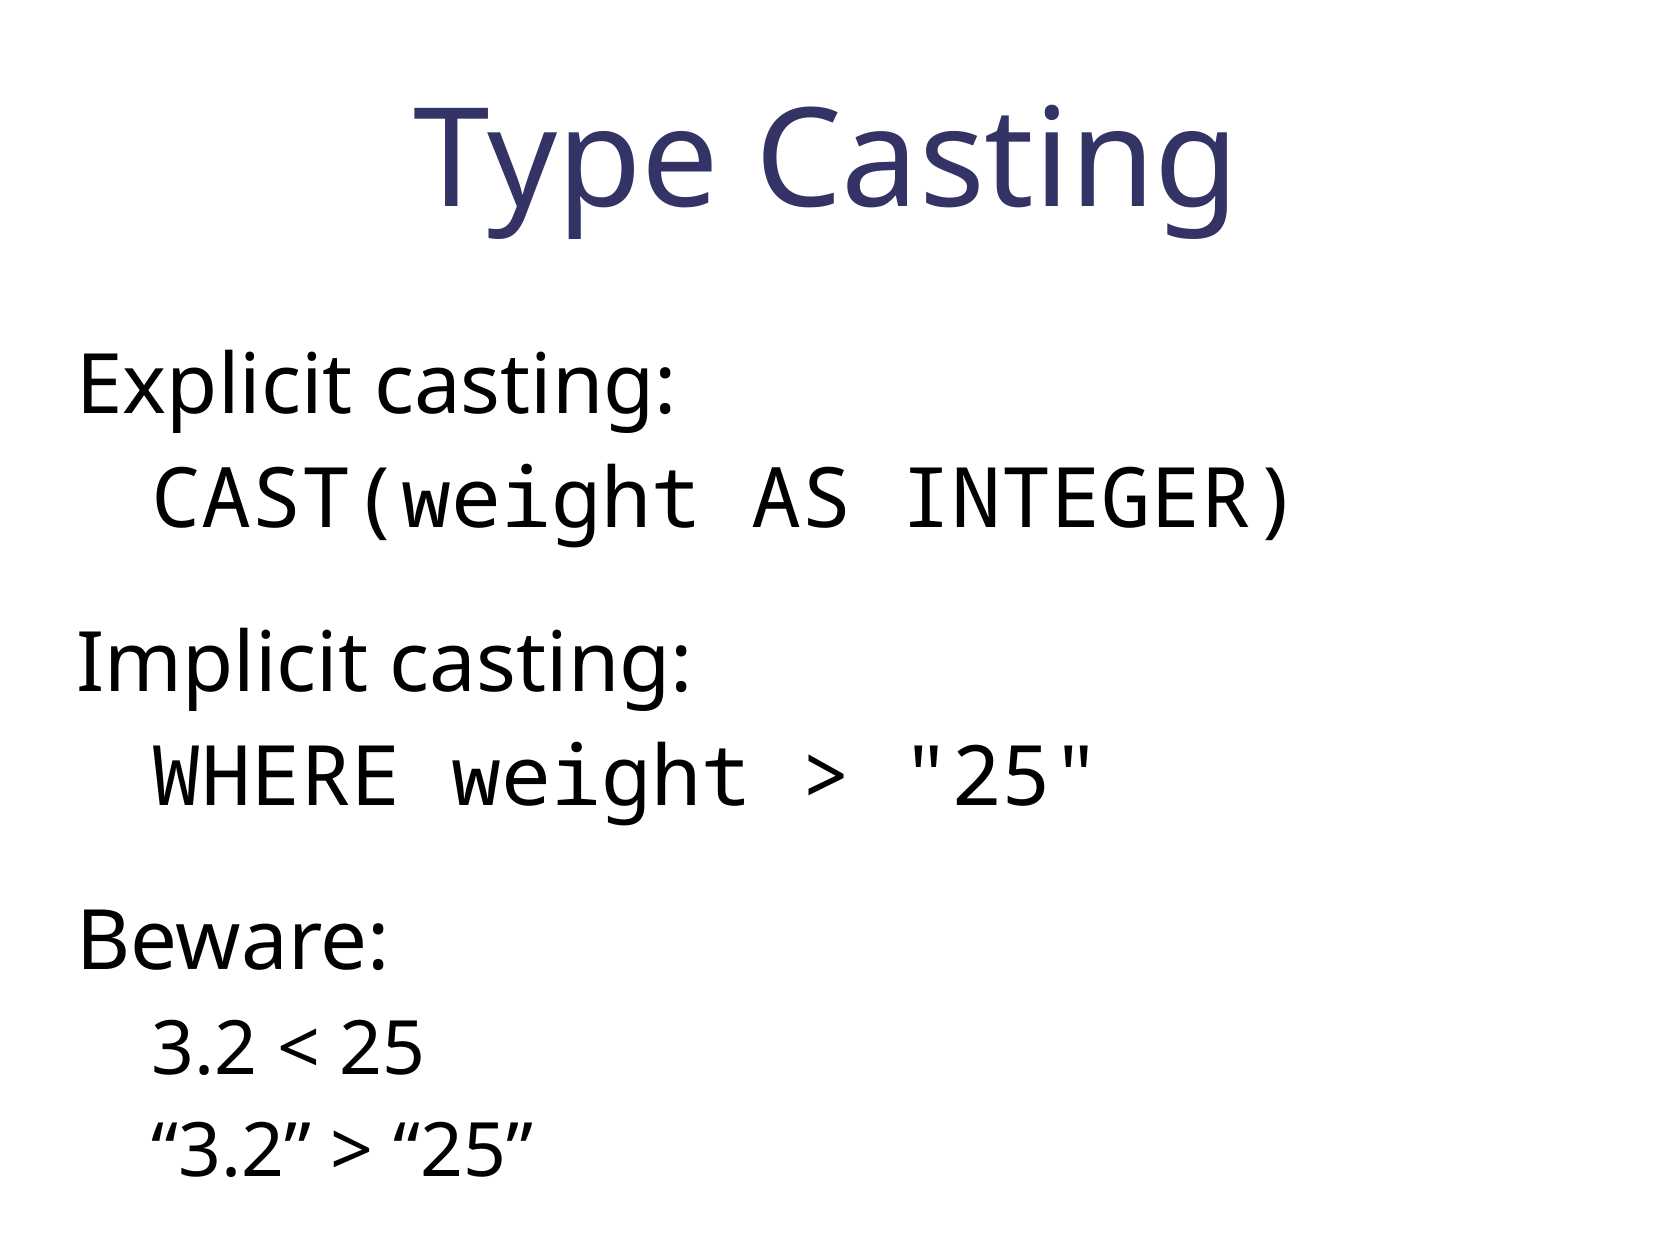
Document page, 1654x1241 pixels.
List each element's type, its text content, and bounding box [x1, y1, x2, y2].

subtitle Explicit casting: CAST(weight AS INTEGER) Implicit casting: WHERE weight > "25" Beware: 3.2 < 25 “3.2” > “25” [76, 324, 1565, 1129]
title Type Casting [82, 56, 1571, 250]
